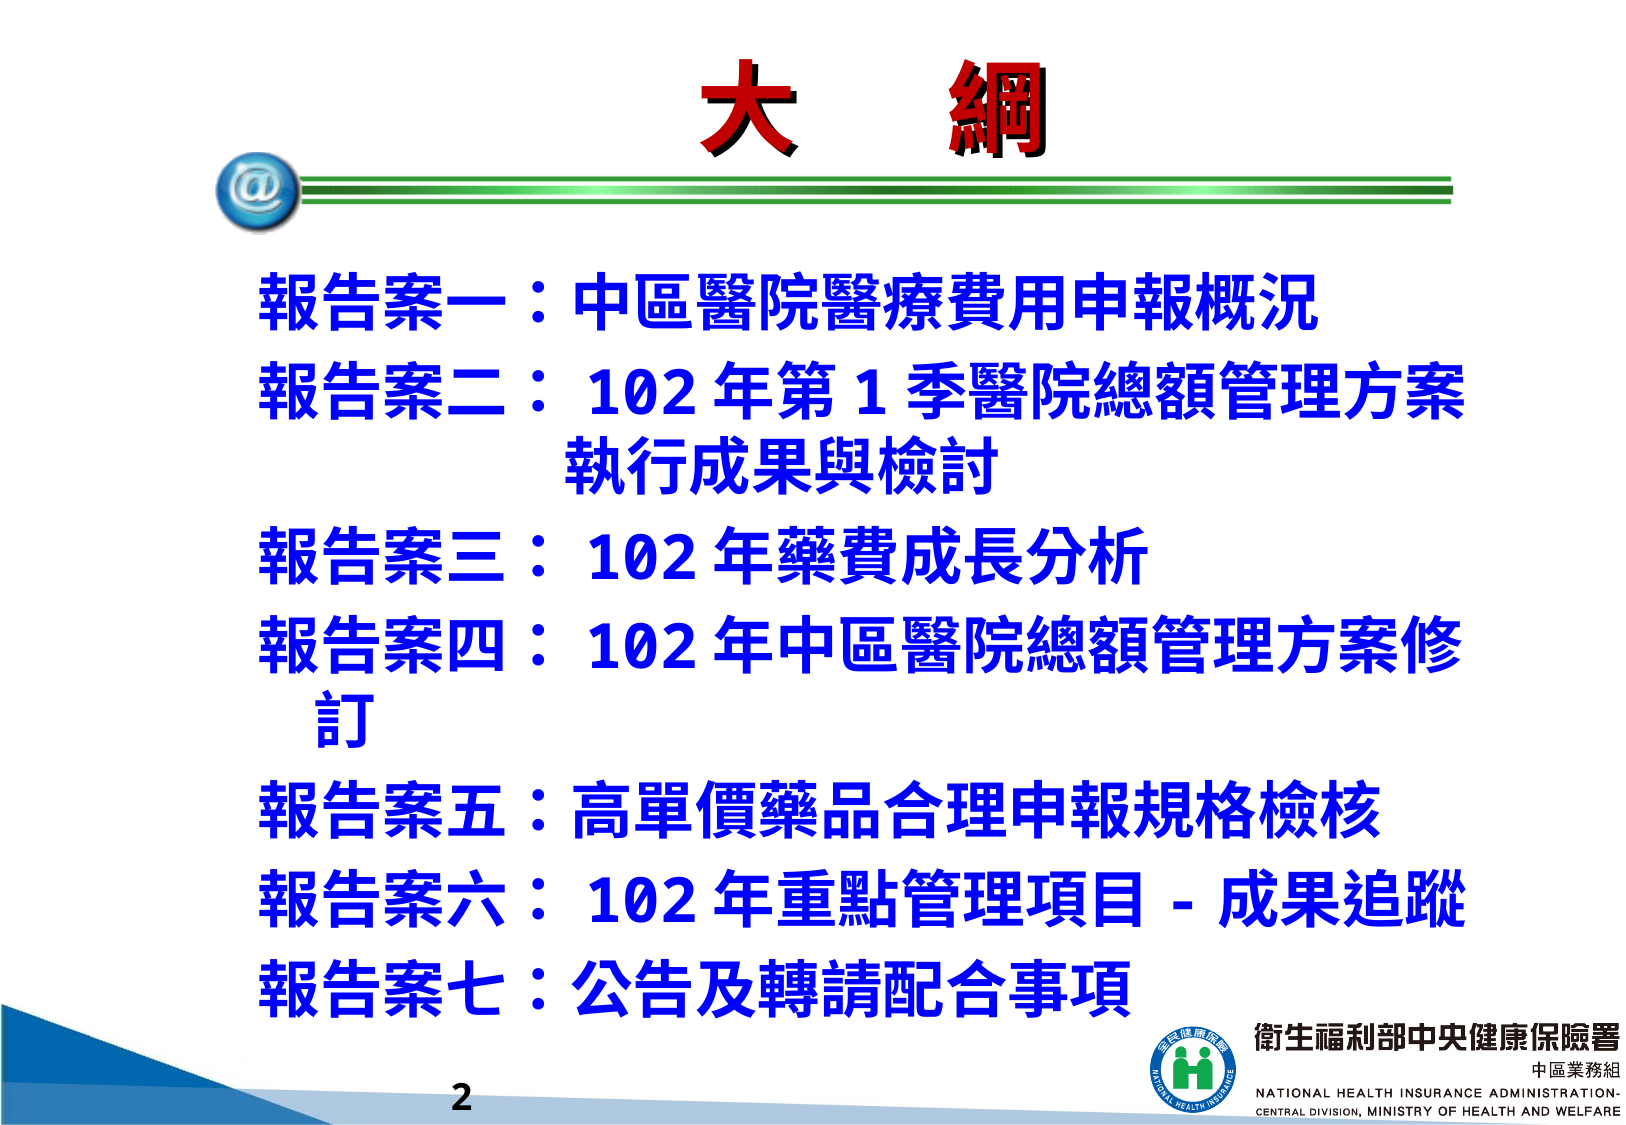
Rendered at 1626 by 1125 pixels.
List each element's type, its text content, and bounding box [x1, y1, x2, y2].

title 大 綱 [292, 10, 1451, 198]
list 報告案一：中區醫院醫療費用申報概況 報告案二：102年第1季醫院總額管理方案 執行成果與檢討 報告案三：102年藥費成長分析 報告案四：102年中區醫院總額管理方案修訂 報告案五：高單價藥品合理申報規格檢核 報告案六：102年重點管理項目-成果追蹤 報告案七：公告及轉請配合事項 [186, 255, 1486, 1045]
text_box [435, 1065, 815, 1125]
